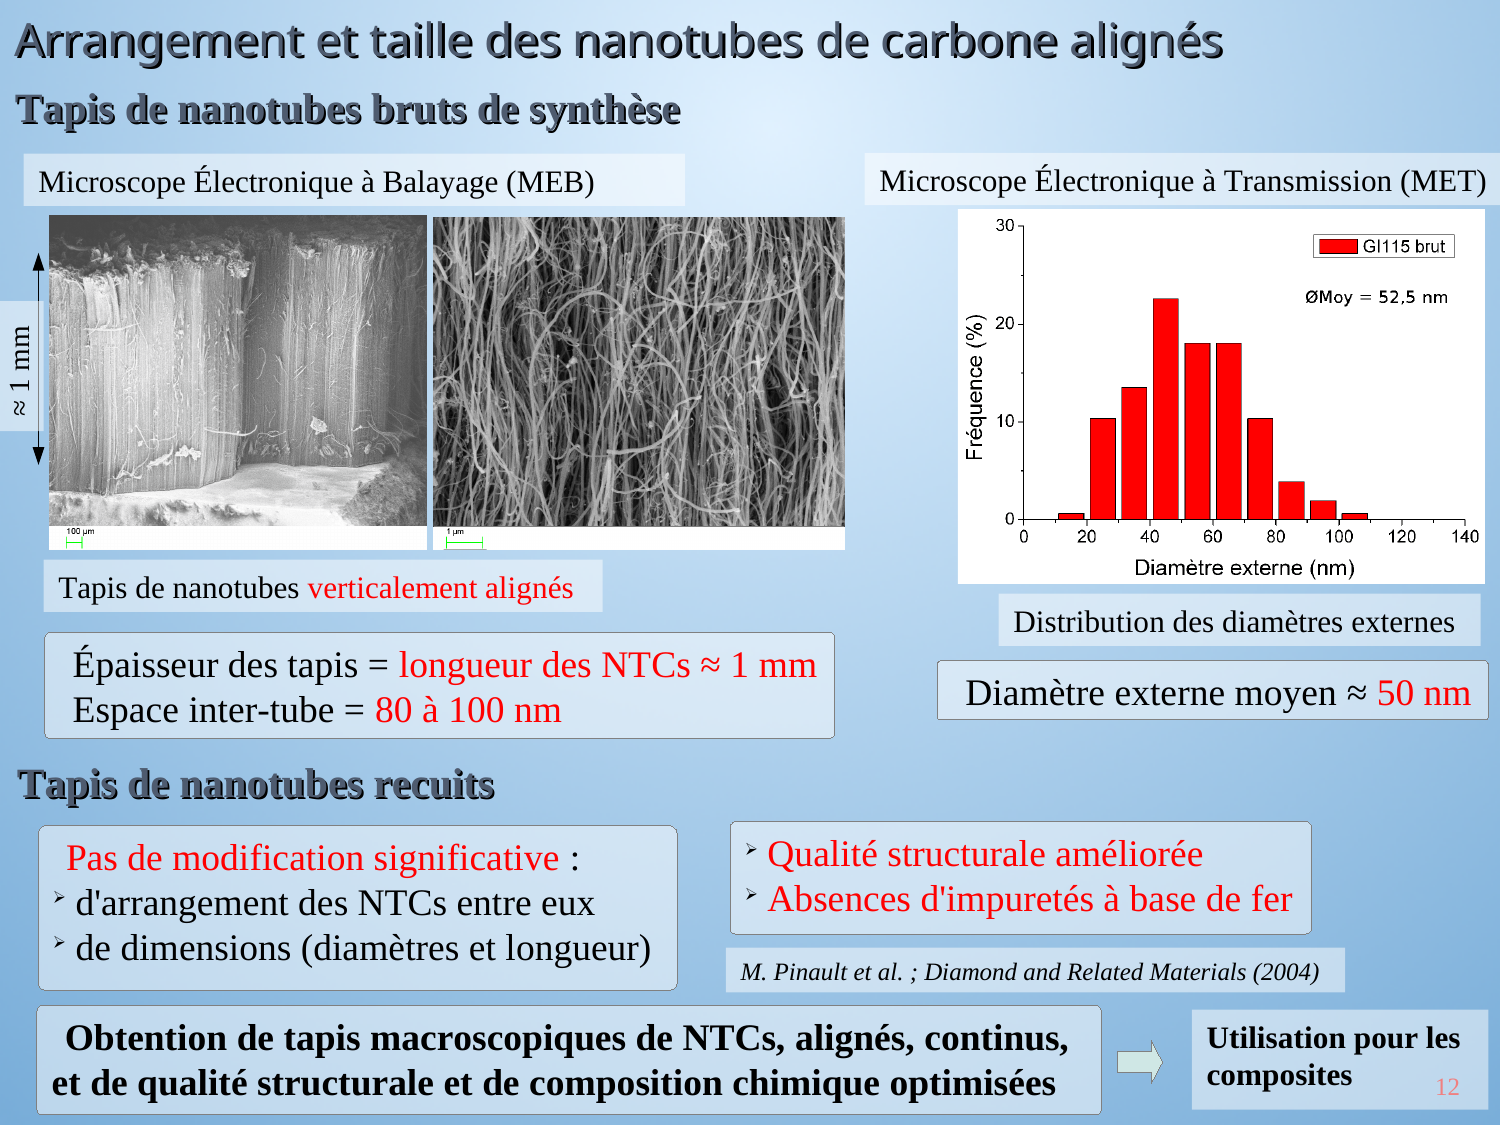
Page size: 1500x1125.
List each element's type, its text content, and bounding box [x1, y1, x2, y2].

text_box Tapis de nanotubes bruts de synthèse [0, 70, 922, 142]
text_box Qualité structurale améliorée Absences d'impuretés à base de fer [730, 821, 1312, 927]
text_box Distribution des diamètres externes [998, 593, 1481, 646]
text_box Arrangement et taille des nanotubes de carbone alignés [0, 2, 1500, 74]
text_box ≈ 1 mm [0, 301, 44, 432]
text_box [38, 976, 678, 991]
text_box Obtention de tapis macroscopiques de NTCs, alignés, continus, et de qualité structurale et de composition chimique optimisées [36, 1005, 1102, 1115]
text_box Utilisation pour les composites [1191, 1009, 1489, 1110]
text_box [730, 927, 1312, 935]
text_box Microscope Électronique à Balayage (MEB) [23, 153, 686, 206]
text_box [1117, 1040, 1163, 1084]
picture [0, 74, 1500, 1125]
text_box Épaisseur des tapis = longueur des NTCs ≈ 1 mm Espace inter-tube = 80 à 100 nm [44, 632, 835, 738]
text_box Microscope Électronique à Transmission (MET) [864, 152, 1500, 206]
text_box M. Pinault et al. ; Diamond and Related Materials (2004) [725, 947, 1346, 993]
text_box Diamètre externe moyen ≈ 50 nm [937, 660, 1489, 721]
text_box Tapis de nanotubes verticalement alignés [43, 559, 603, 612]
text_box Tapis de nanotubes recuits [2, 745, 924, 817]
text_box Pas de modification significative : d'arrangement des NTCs entre eux de dimensions (diamètres et longueur) [38, 825, 678, 976]
